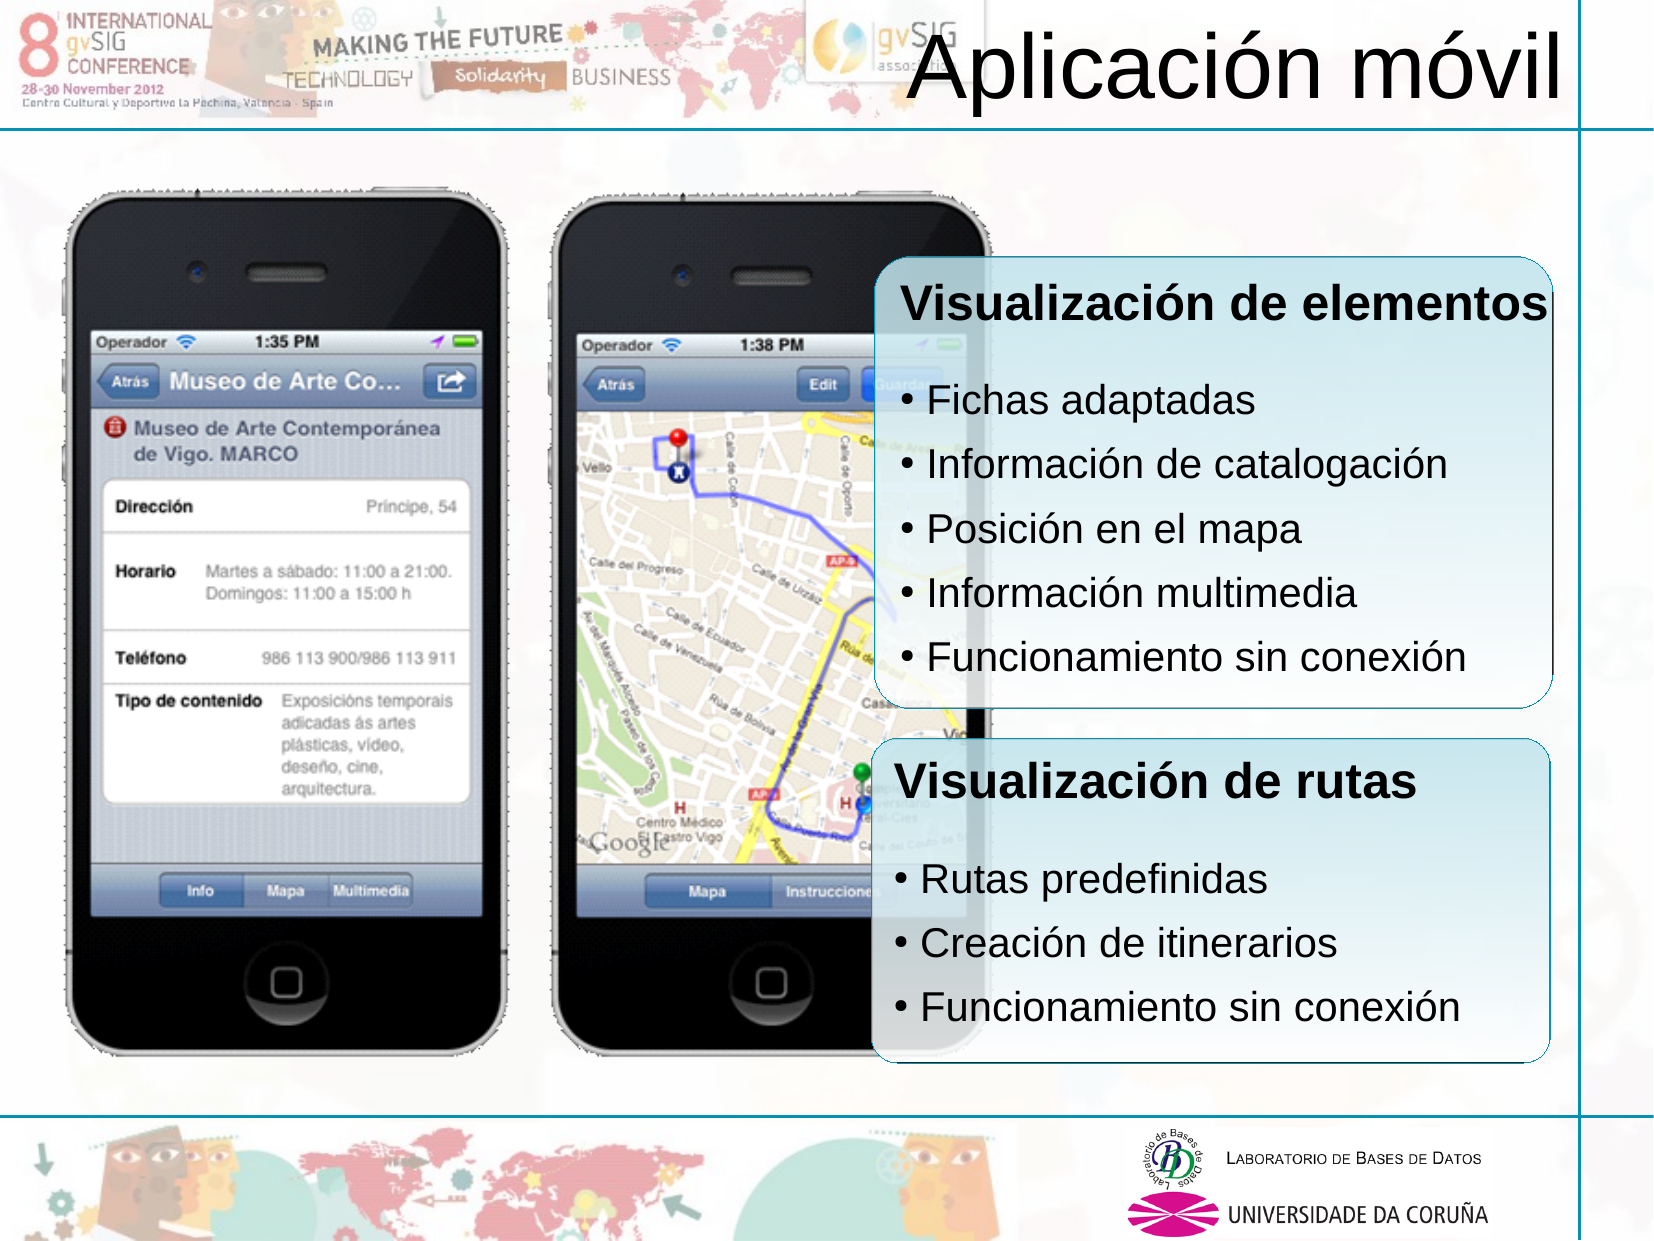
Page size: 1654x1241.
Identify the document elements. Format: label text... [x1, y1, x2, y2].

picture [546, 189, 998, 1063]
text_box Visualización de elementos Fichas adaptadas Información de catalogación Posición en el mapa Información multimedia Funcionamiento sin conexión [874, 256, 1554, 709]
title Aplicación móvil [76, 14, 1565, 119]
text_box Visualización de rutas Rutas predefinidas Creación de itinerarios Funcionamiento sin conexión [871, 738, 1551, 1064]
picture [1126, 1127, 1492, 1238]
picture [59, 177, 517, 1063]
